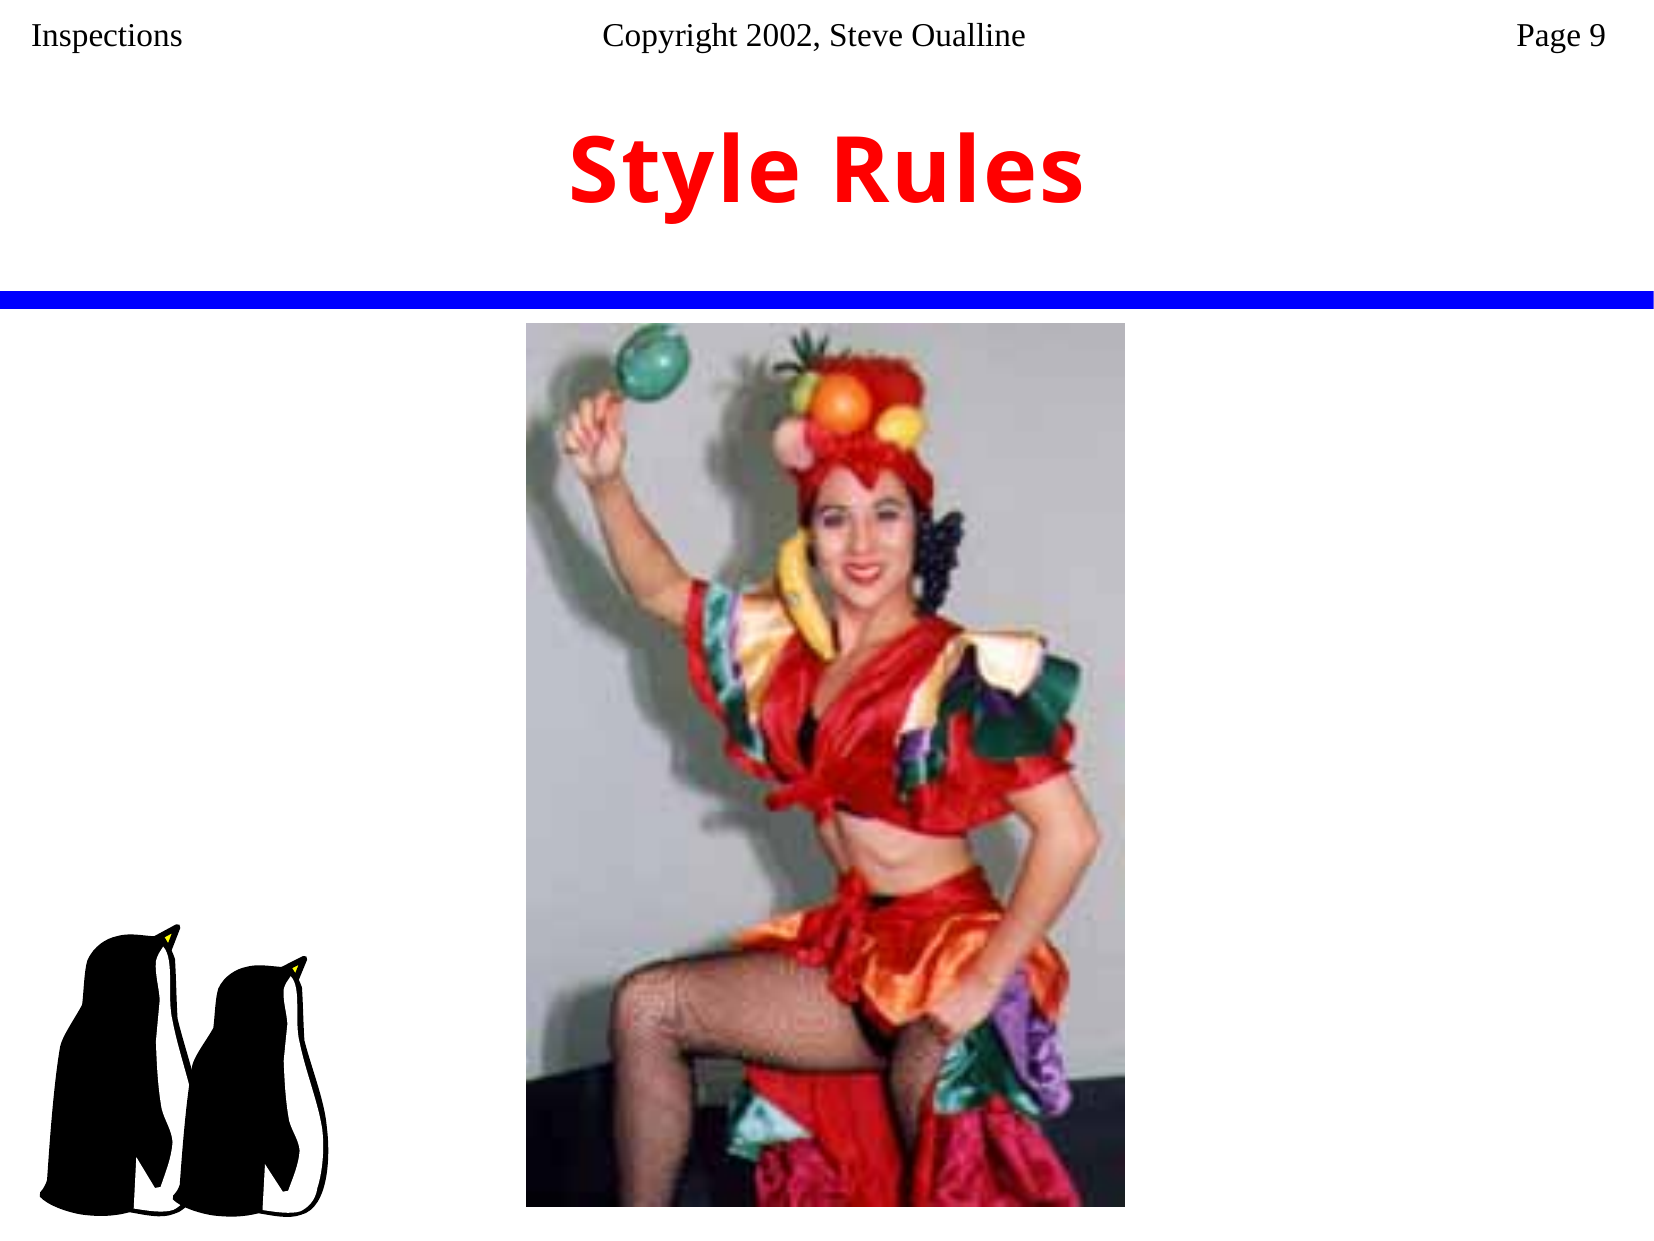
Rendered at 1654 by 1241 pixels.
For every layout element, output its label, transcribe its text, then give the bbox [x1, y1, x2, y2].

picture [526, 323, 1125, 1207]
title Style Rules [121, 66, 1534, 269]
